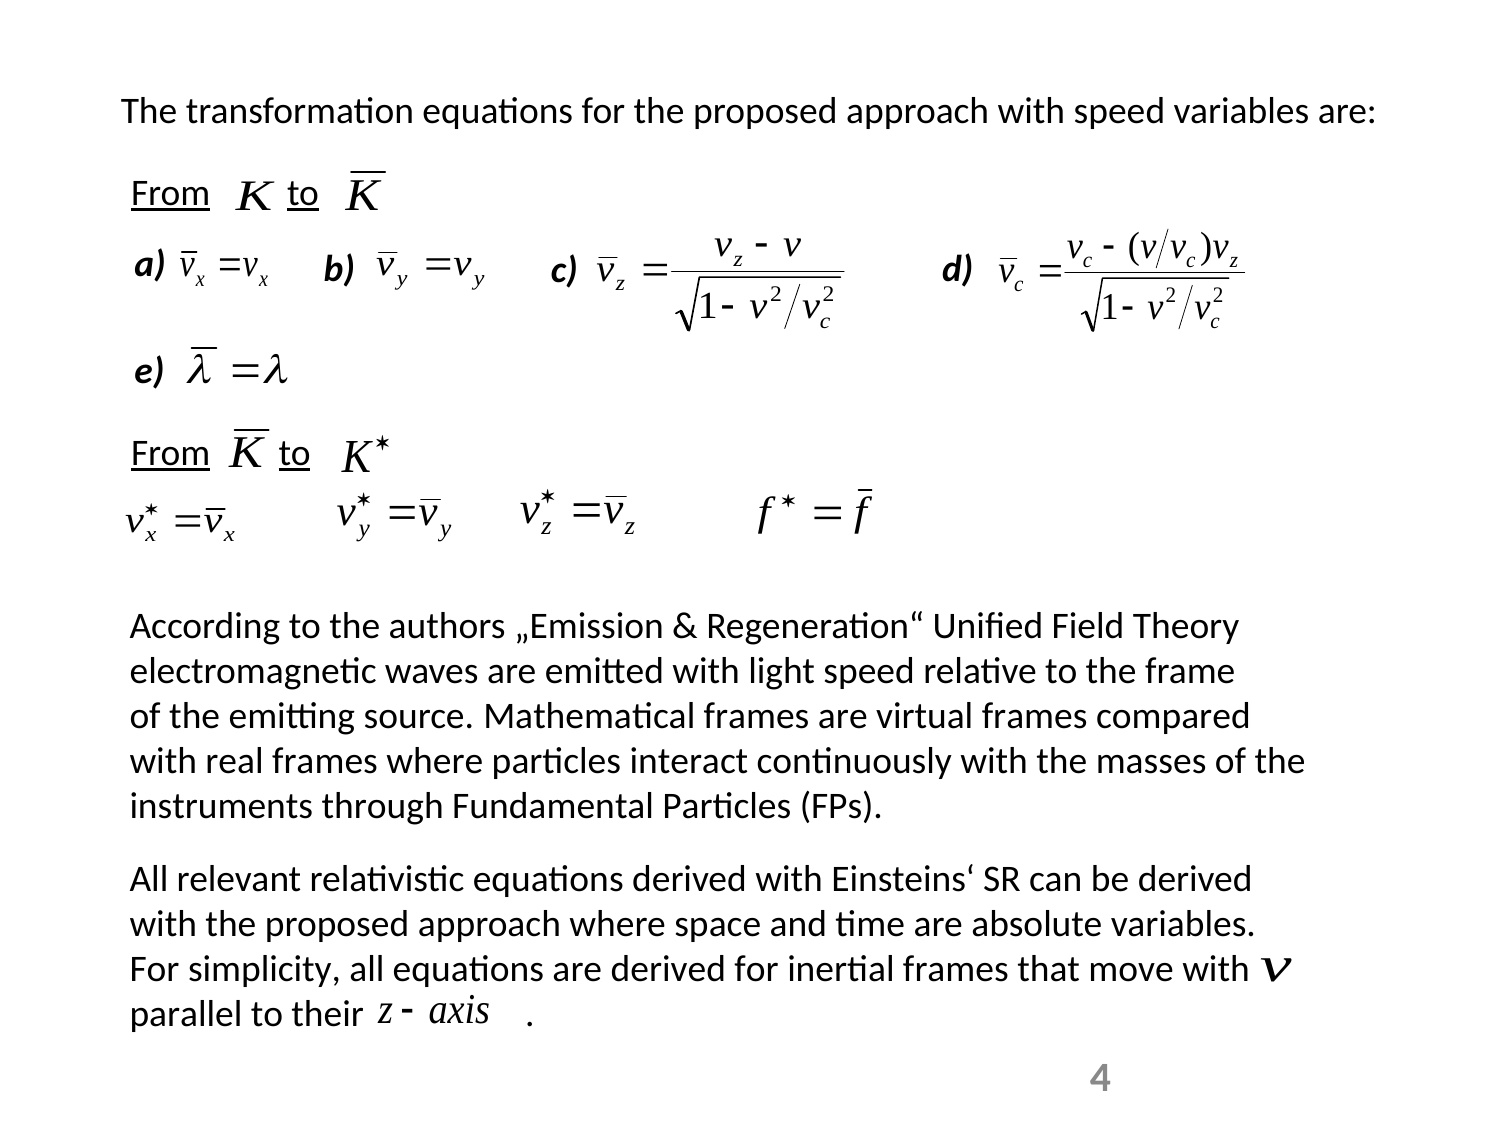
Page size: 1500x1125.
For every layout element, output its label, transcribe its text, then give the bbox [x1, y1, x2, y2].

text_box c) [535, 237, 594, 298]
chart [336, 160, 396, 218]
text_box d) [927, 236, 989, 298]
chart [513, 476, 646, 543]
chart [225, 169, 285, 218]
text_box a) [119, 231, 182, 293]
chart [174, 236, 275, 296]
text_box According to the authors „Emission & Regeneration“ Unified Field Theory electromagnetic waves are emitted with light speed relative to the frame of the emitting source. Mathematical frames are virtual frames compared with real frames where particles interact continuously with the masses of the instruments through Fundamental Particles (FPs). [114, 594, 1345, 837]
chart [179, 338, 298, 394]
chart [330, 420, 461, 551]
text_box From to [116, 160, 355, 222]
chart [370, 987, 499, 1034]
chart [590, 220, 851, 339]
text_box The transformation equations for the proposed approach with speed variables are: [105, 78, 1460, 139]
text_box e) [119, 339, 181, 400]
text_box b) [308, 236, 371, 298]
chart [119, 491, 244, 551]
text_box From to [116, 420, 329, 482]
text_box [1074, 1042, 1426, 1103]
text_box All relevant relativistic equations derived with Einsteins‘ SR can be derived with the proposed approach where space and time are absolute variables. For simplicity, all equations are derived for inertial frames that move with parallel to their . [114, 846, 1312, 1044]
chart [742, 481, 884, 543]
chart [993, 221, 1254, 340]
chart [371, 238, 494, 298]
chart [1250, 936, 1310, 995]
